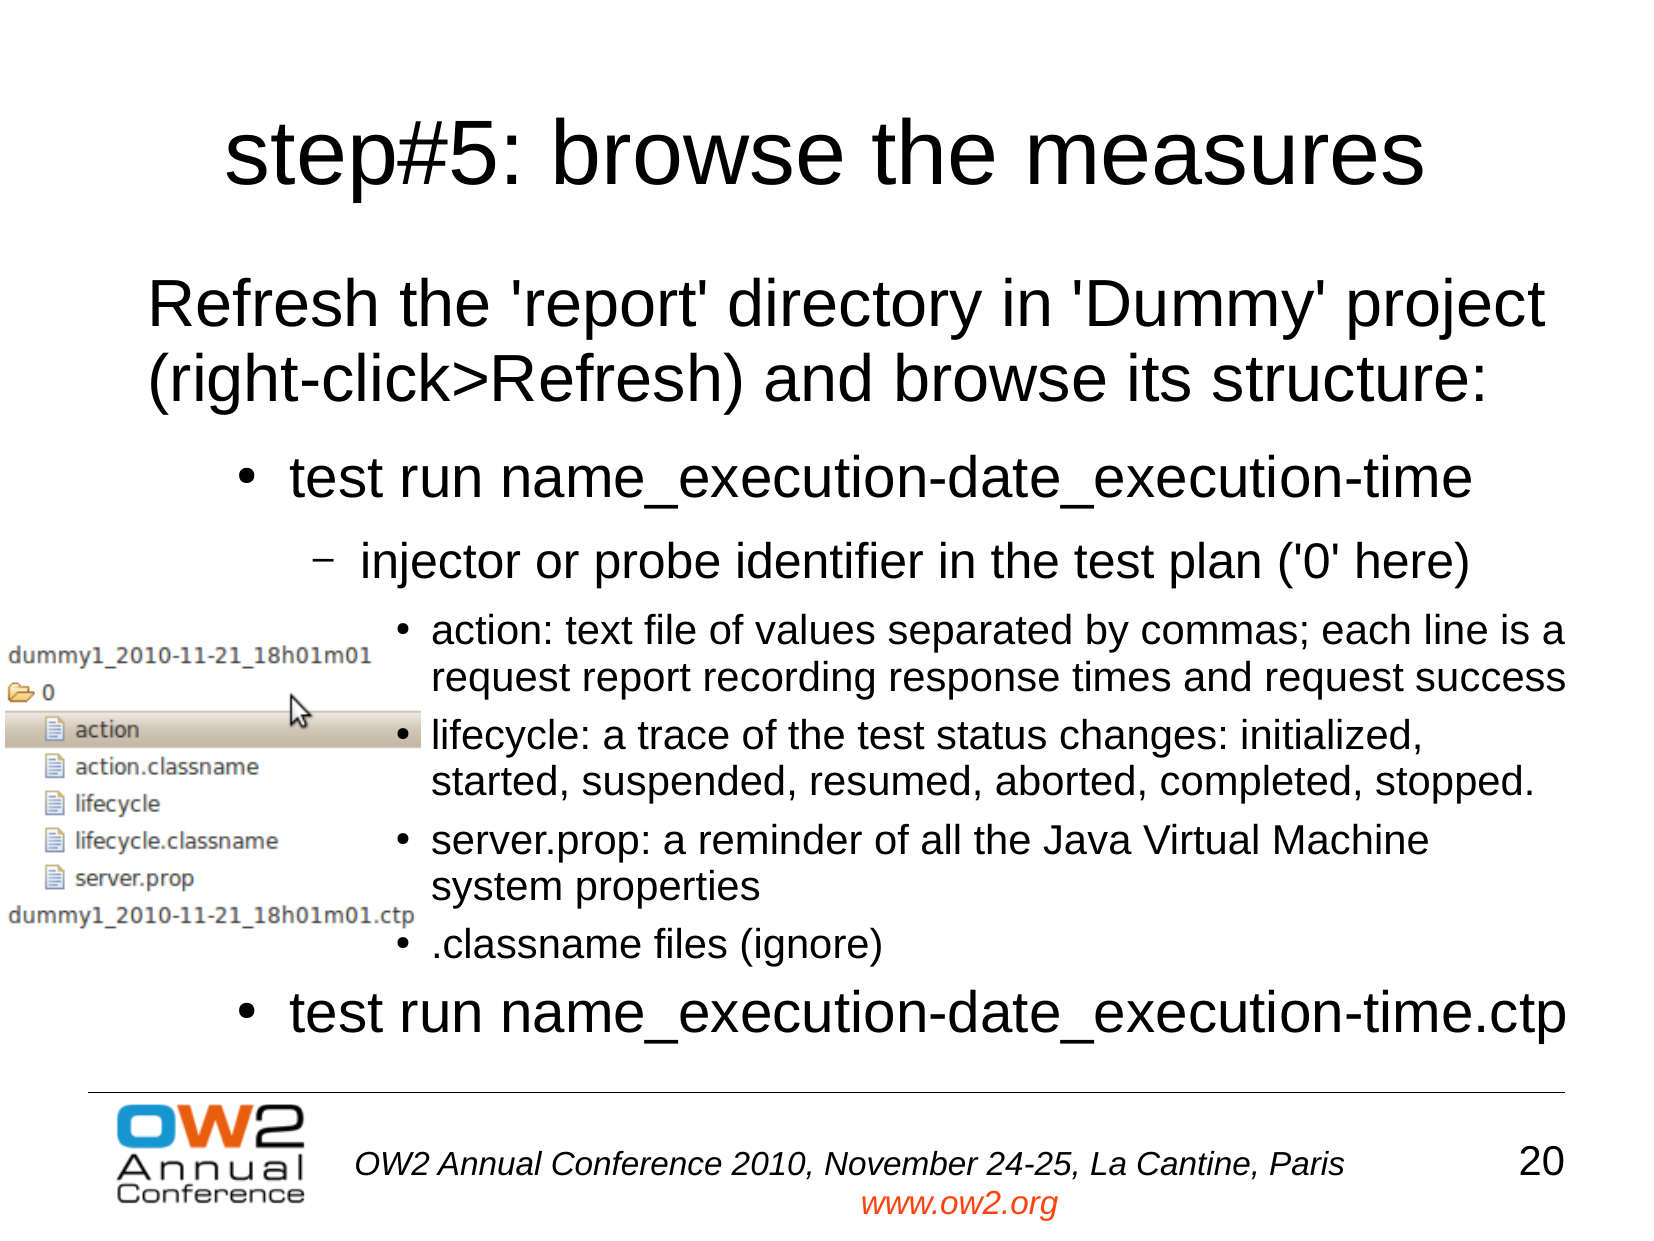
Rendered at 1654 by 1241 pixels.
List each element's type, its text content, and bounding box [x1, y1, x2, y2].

picture [5, 637, 147, 934]
picture [88, 1092, 333, 1213]
title step#5: browse the measures [82, 49, 1571, 257]
list Refresh the 'report' directory in 'Dummy' project (right-click>Refresh) and browse its structure: test run name_execution-date_execution-time injector or probe identifier in the test plan ('0' here) action: text file of values separated by commas; each line is a request report recording response times and request success lifecycle: a trace of the test status changes: initialized, started, suspended, resumed, aborted, completed, stopped. server.prop: a reminder of all the Java Virtual Machine system properties .classname files (ignore) test run name_execution-date_execution-time.ctp [147, 265, 1571, 1094]
